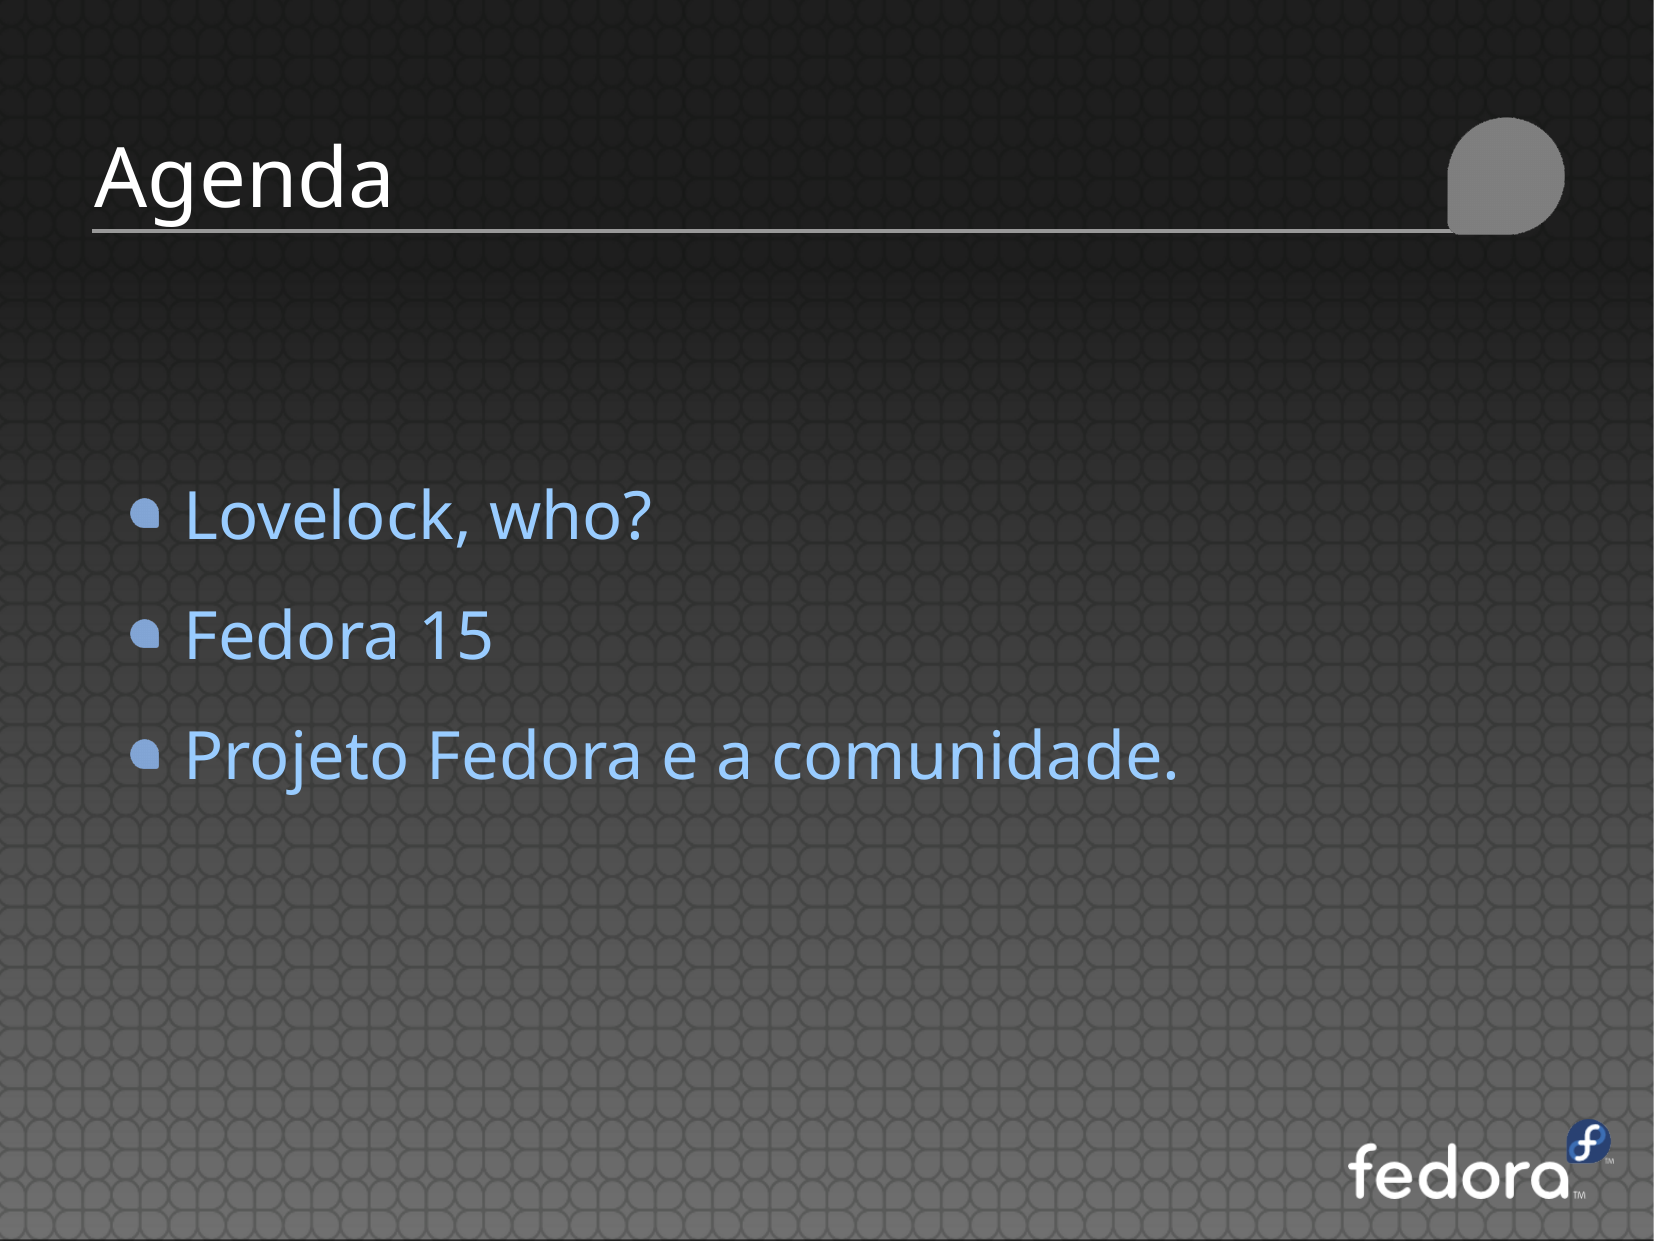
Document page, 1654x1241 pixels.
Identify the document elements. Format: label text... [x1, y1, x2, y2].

title Agenda [94, 100, 1426, 251]
picture [0, 0, 1654, 1241]
list Lovelock, who? Fedora 15 Projeto Fedora e a comunidade. [112, 227, 1501, 1163]
